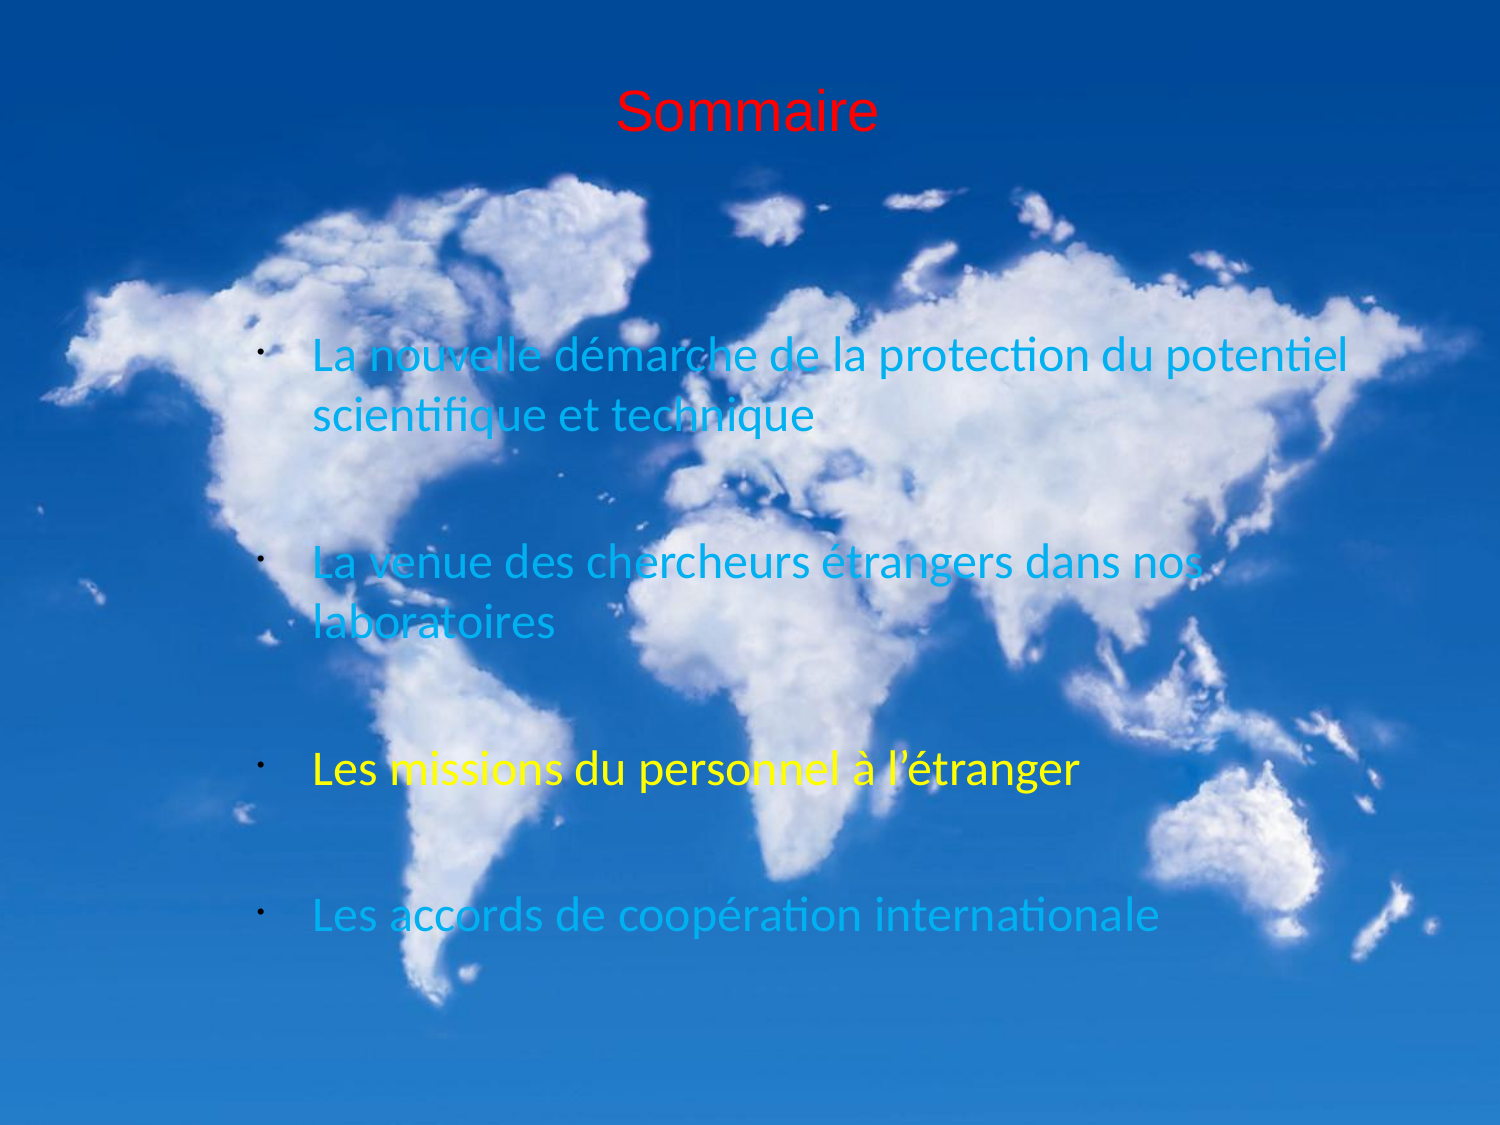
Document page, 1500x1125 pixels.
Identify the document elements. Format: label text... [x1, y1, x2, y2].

picture [0, 0, 1500, 1125]
list La nouvelle démarche de la protection du potentiel scientifique et technique La venue des chercheurs étrangers dans nos laboratoires Les missions du personnel à l’étranger Les accords de coopération internationale [241, 314, 1412, 858]
text_box Sommaire [218, 22, 1294, 194]
